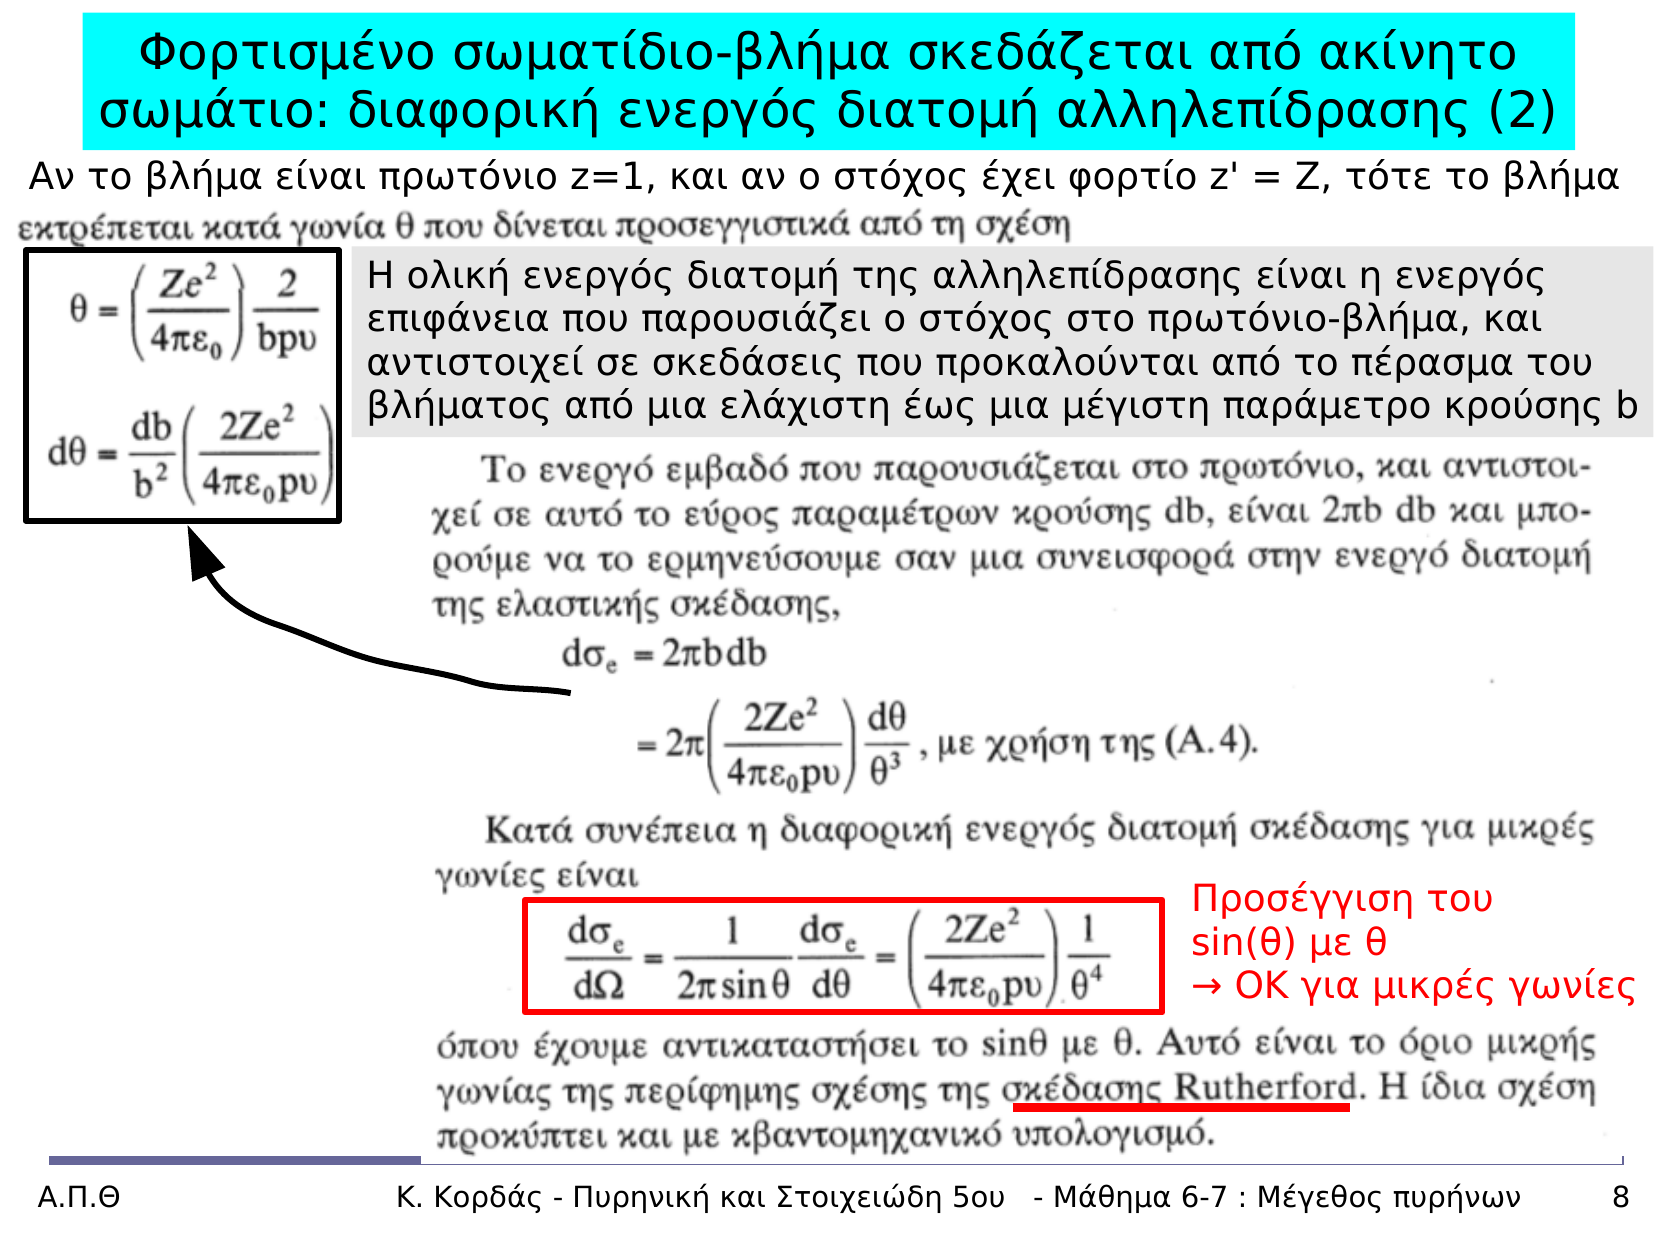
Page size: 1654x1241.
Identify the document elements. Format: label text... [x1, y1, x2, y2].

text_box Η ολική ενεργός διατομή της αλληλεπίδρασης είναι η ενεργός επιφάνεια που παρουσιάζει ο στόχος στο πρωτόνιο-βλήμα, και αντιστοιχεί σε σκεδάσεις που προκαλούνται από το πέρασμα του βλήματος από μια ελάχιστη έως μια μέγιστη παράμετρο κρούσης b [351, 246, 1654, 438]
picture [38, 400, 336, 508]
text_box Προσέγγιση του sin(θ) με θ → ΟΚ για μικρές γωνίες [1176, 869, 1654, 1017]
title Φορτισμένο σωματίδιο-βλήμα σκεδάζεται από ακίνητο σωμάτιο: διαφορική ενεργός διατομή αλληλεπίδρασης (2) [82, 12, 1576, 147]
picture [421, 442, 1622, 1164]
picture [13, 206, 1088, 370]
picture [29, 253, 336, 370]
text_box Aν το βλήμα είναι πρωτόνιο z=1, και αν ο στόχος έχει φορτίο z' = Z, τότε το βλήμα [13, 147, 1638, 207]
